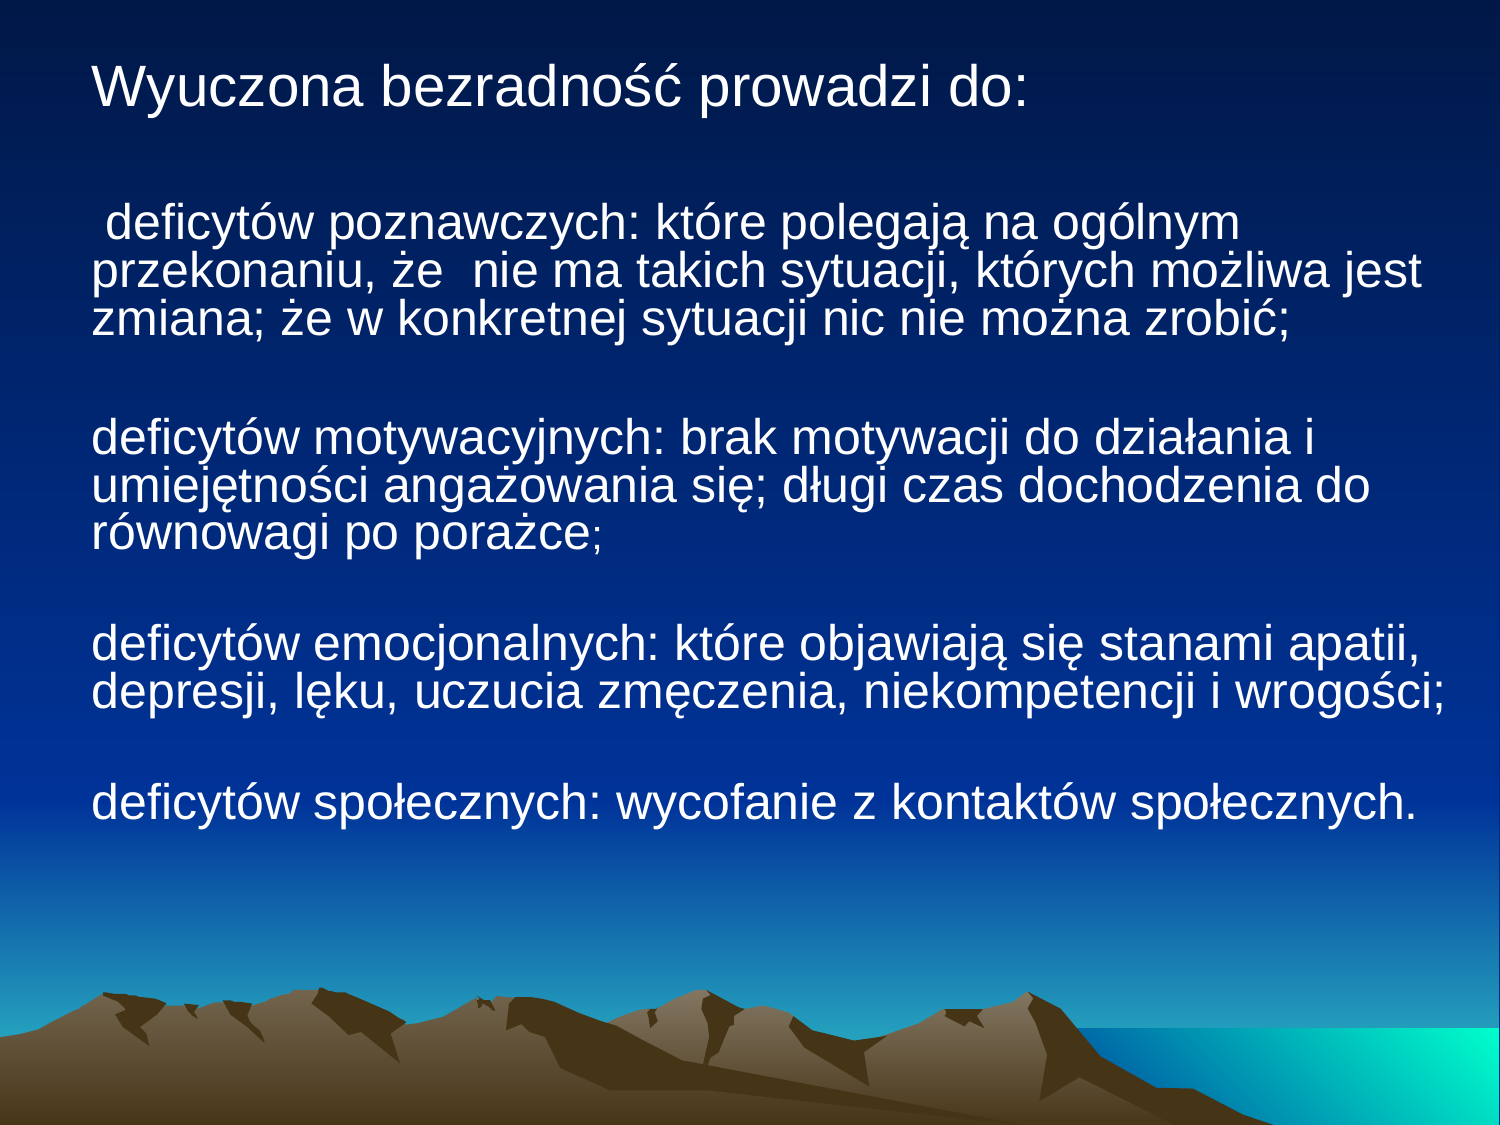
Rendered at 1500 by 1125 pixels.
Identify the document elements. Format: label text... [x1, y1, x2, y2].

text_box Wyuczona bezradność prowadzi do: deficytów poznawczych: które polegają na ogólnym przekonaniu, że nie ma takich sytuacji, których możliwa jest zmiana; że w konkretnej sytuacji nic nie można zrobić; deficytów motywacyjnych: brak motywacji do działania i umiejętności angażowania się; długi czas dochodzenia do równowagi po porażce; deficytów emocjonalnych: które objawiają się stanami apatii, depresji, lęku, uczucia zmęczenia, niekompetencji i wrogości; deficytów społecznych: wycofanie z kontaktów społecznych. [76, 54, 1500, 1071]
